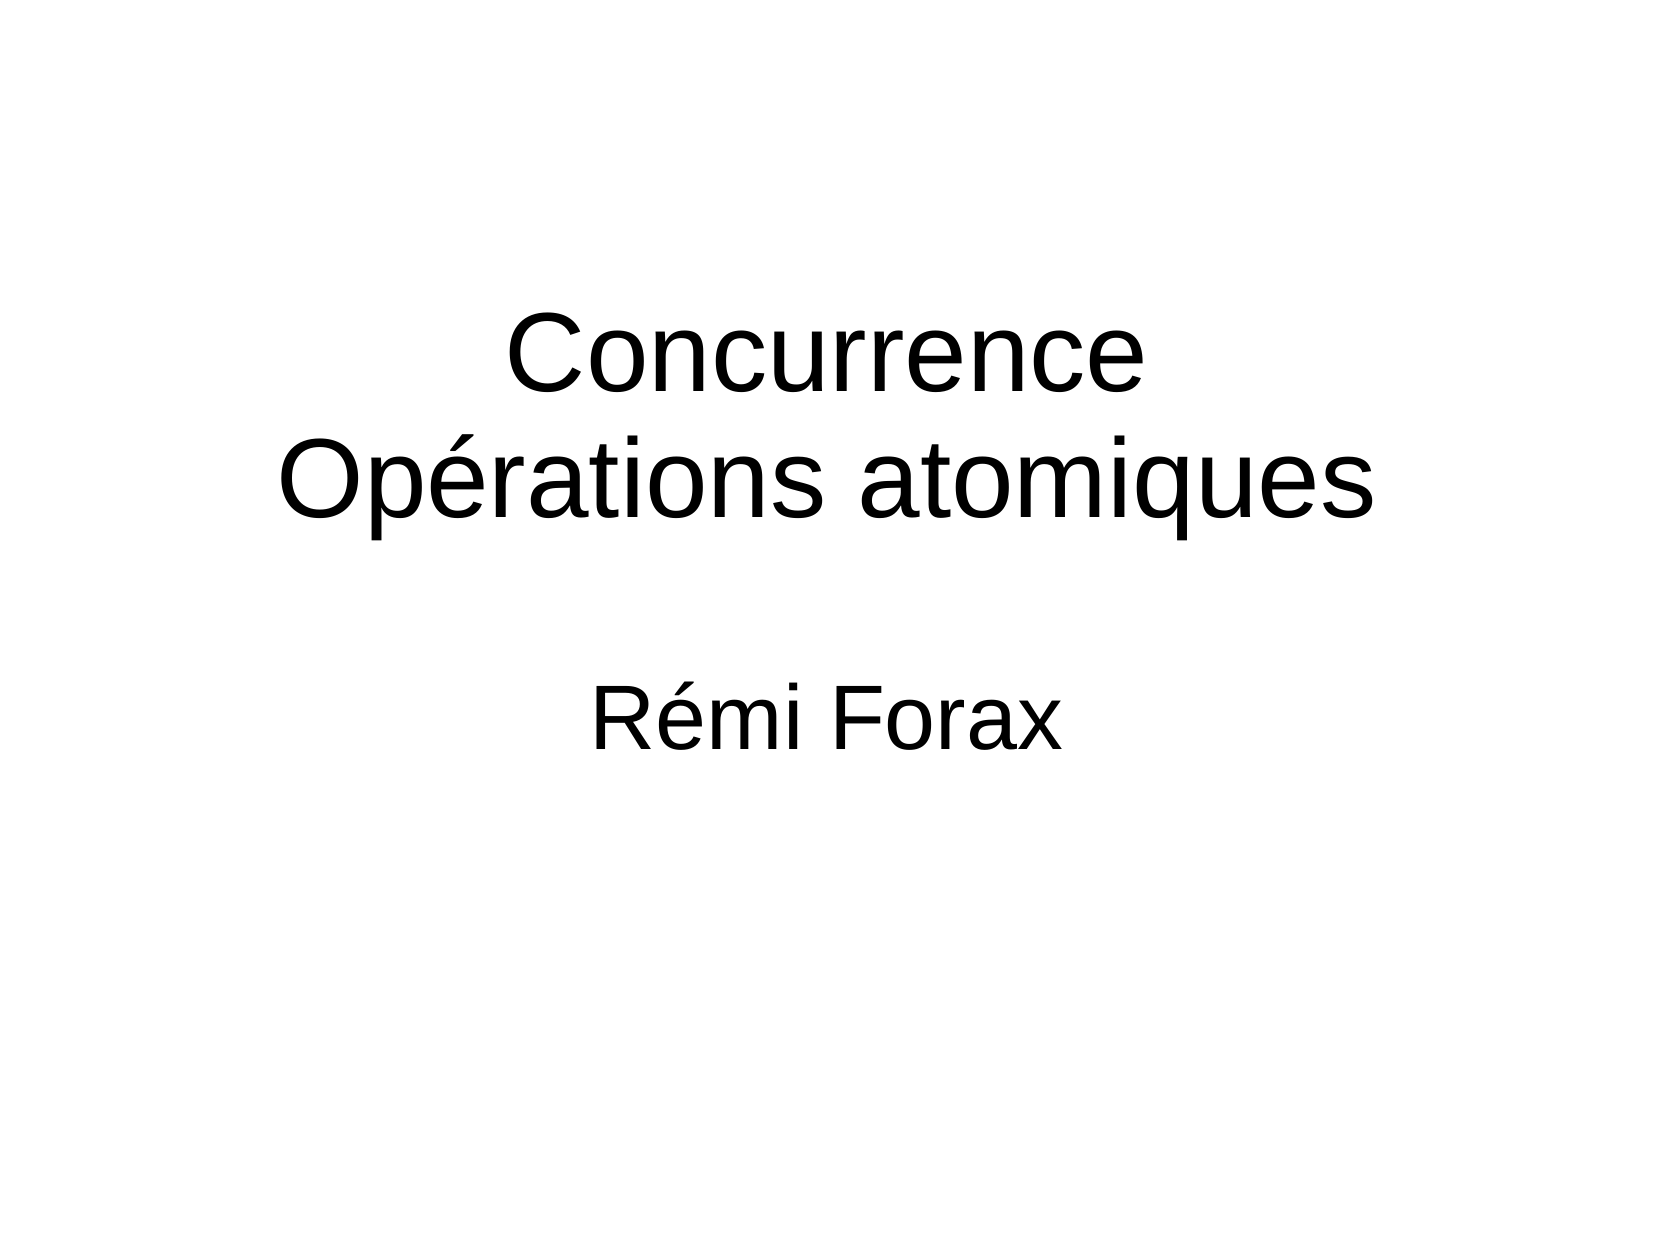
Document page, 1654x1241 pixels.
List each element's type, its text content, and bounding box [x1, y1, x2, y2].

subtitle Concurrence Opérations atomiques Rémi Forax [82, 49, 1571, 1010]
